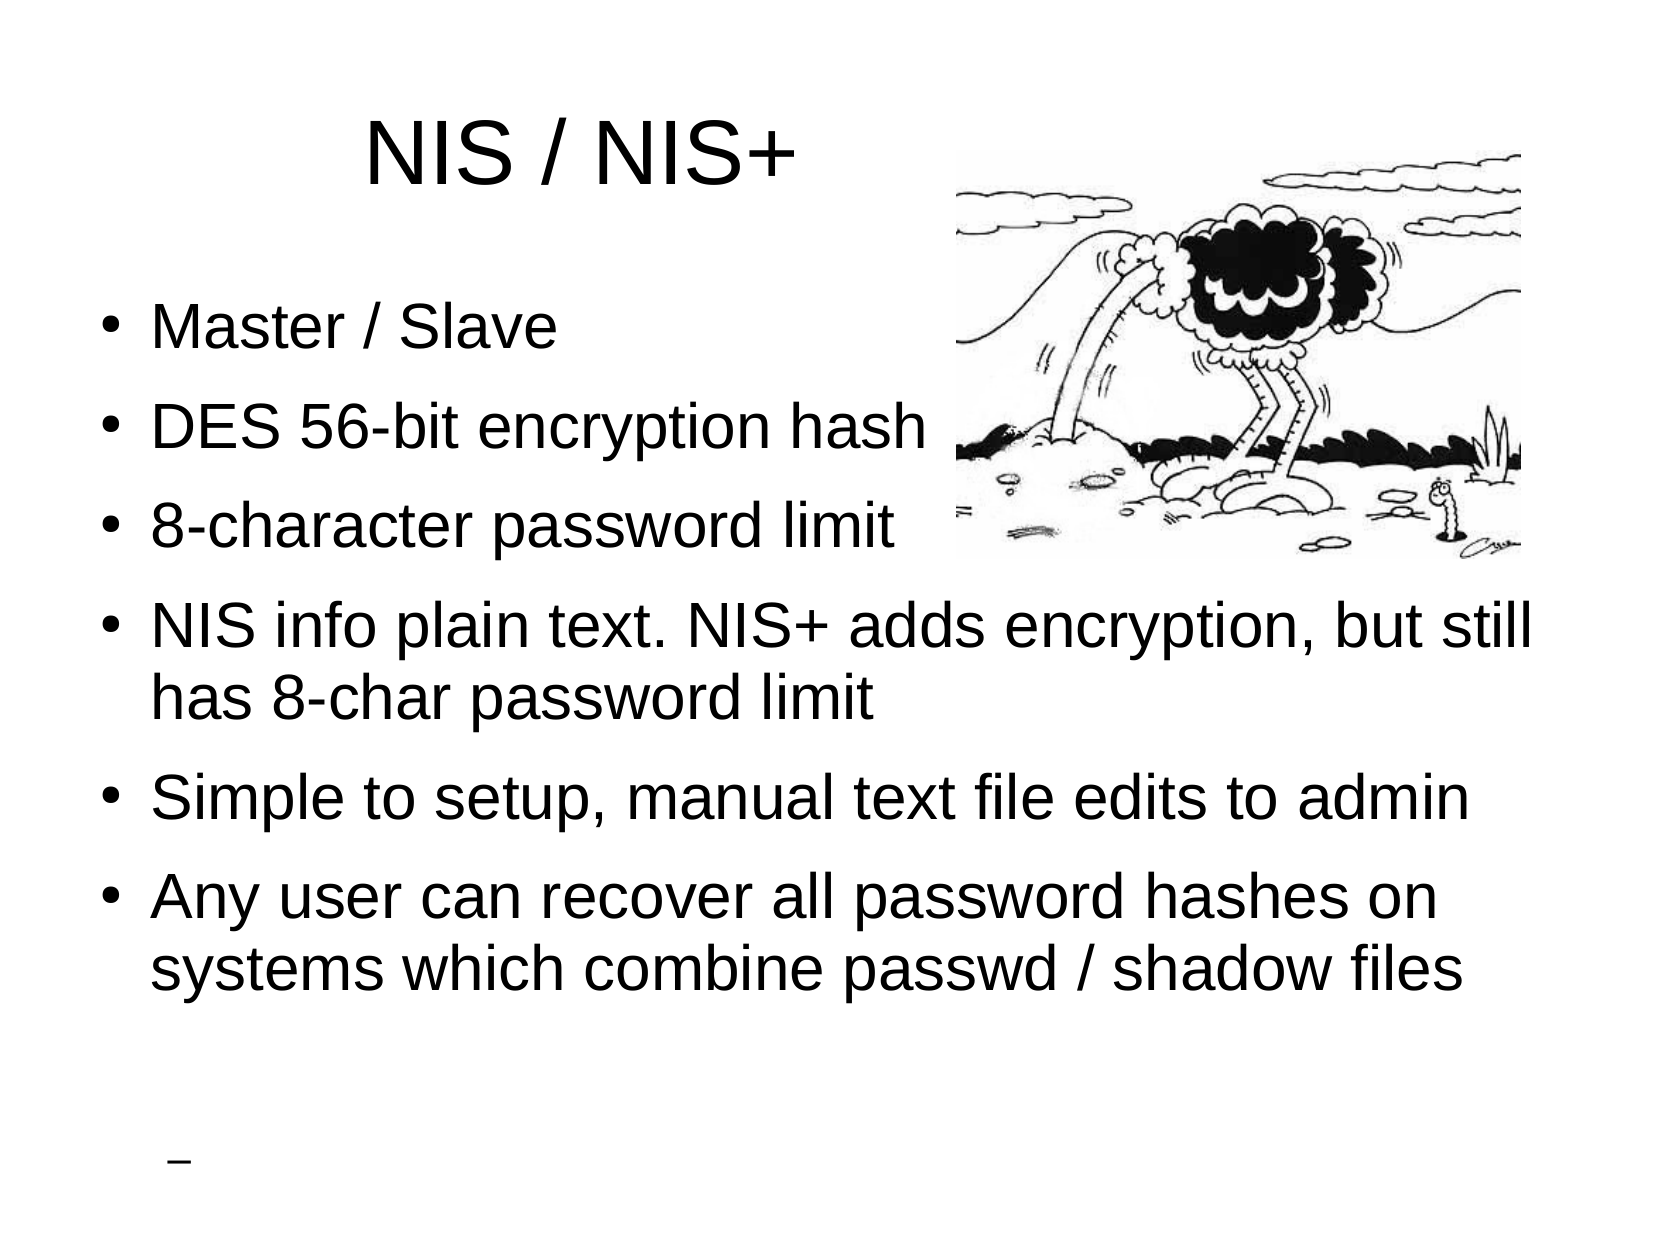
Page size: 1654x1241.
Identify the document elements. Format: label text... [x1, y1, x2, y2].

picture [956, 150, 1521, 559]
title NIS / NIS+ [82, 49, 1571, 257]
list Master / Slave DES 56-bit encryption hash 8-character password limit NIS info plain text. NIS+ adds encryption, but still has 8-char password limit Simple to setup, manual text file edits to admin Any user can recover all password hashes on systems which combine passwd / shadow files [82, 290, 1571, 1010]
